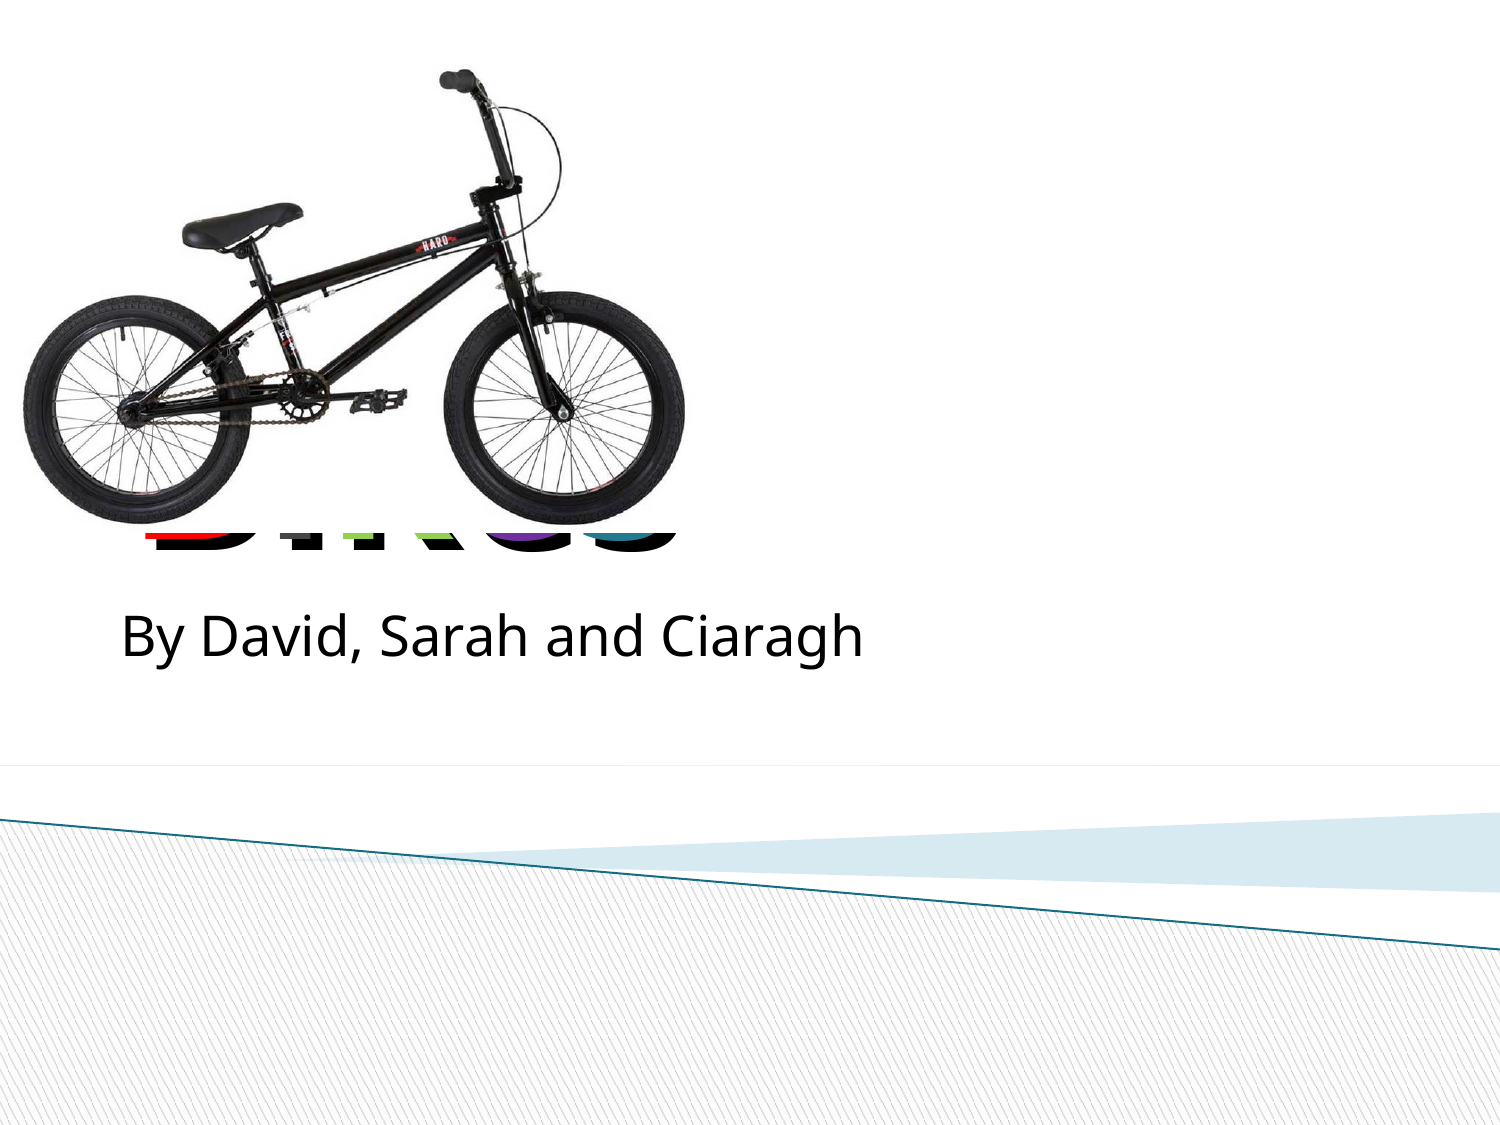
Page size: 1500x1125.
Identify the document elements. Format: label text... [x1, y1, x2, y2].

subtitle By David, Sarah and Ciaragh [112, 592, 1388, 790]
title Bikes [112, 287, 1388, 588]
picture [0, 64, 712, 533]
